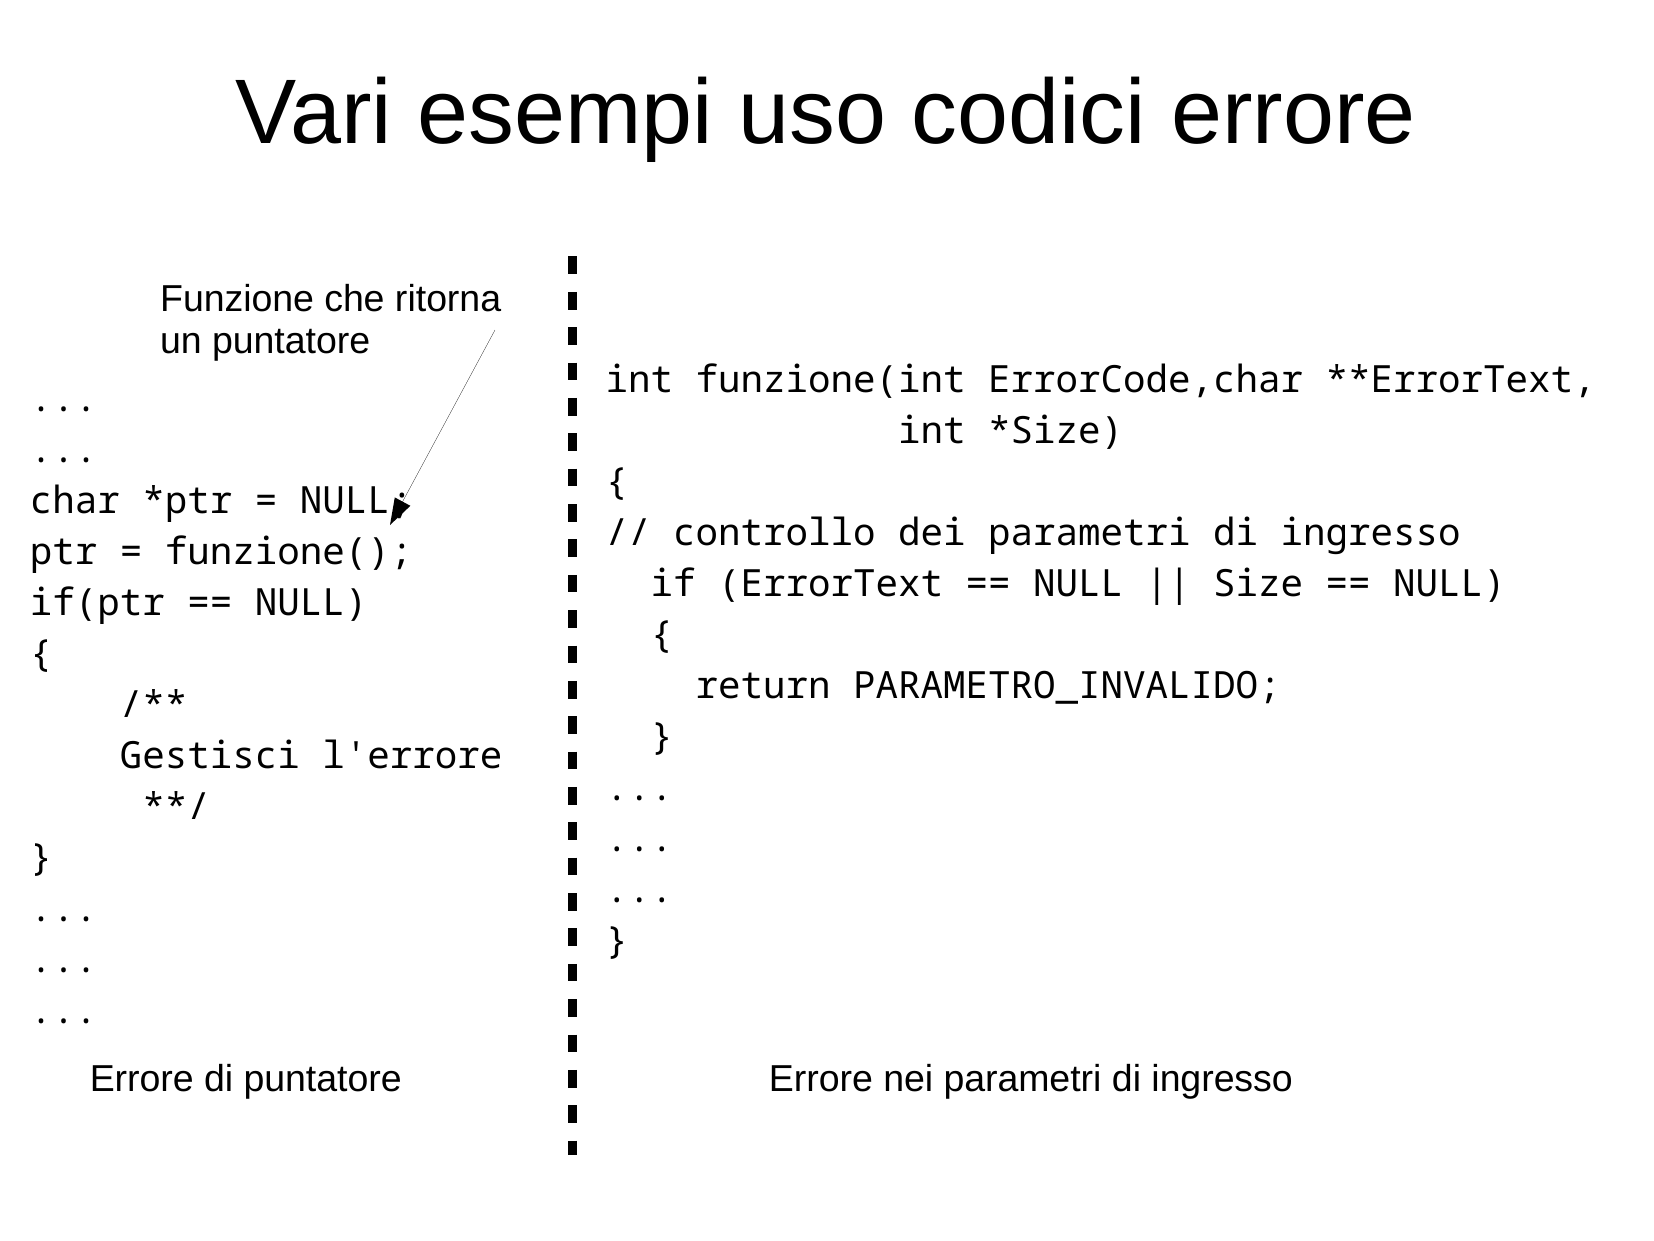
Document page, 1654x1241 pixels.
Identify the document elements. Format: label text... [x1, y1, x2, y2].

text_box Funzione che ritorna un puntatore [145, 270, 517, 369]
text_box int funzione(int ErrorCode,char **ErrorText, int *Size) { // controllo dei parametri di ingresso if (ErrorText == NULL || Size == NULL) { return PARAMETRO_INVALIDO; } ... ... ... } [590, 344, 1654, 882]
text_box Errore nei parametri di ingresso [754, 1050, 1308, 1107]
title Vari esempi uso codici errore [82, 8, 1571, 216]
text_box ... ... char *ptr = NULL; ptr = funzione(); if(ptr == NULL) { /** Gestisci l'errore **/ } ... ... ... [15, 363, 631, 1006]
text_box Errore di puntatore [75, 1050, 417, 1107]
